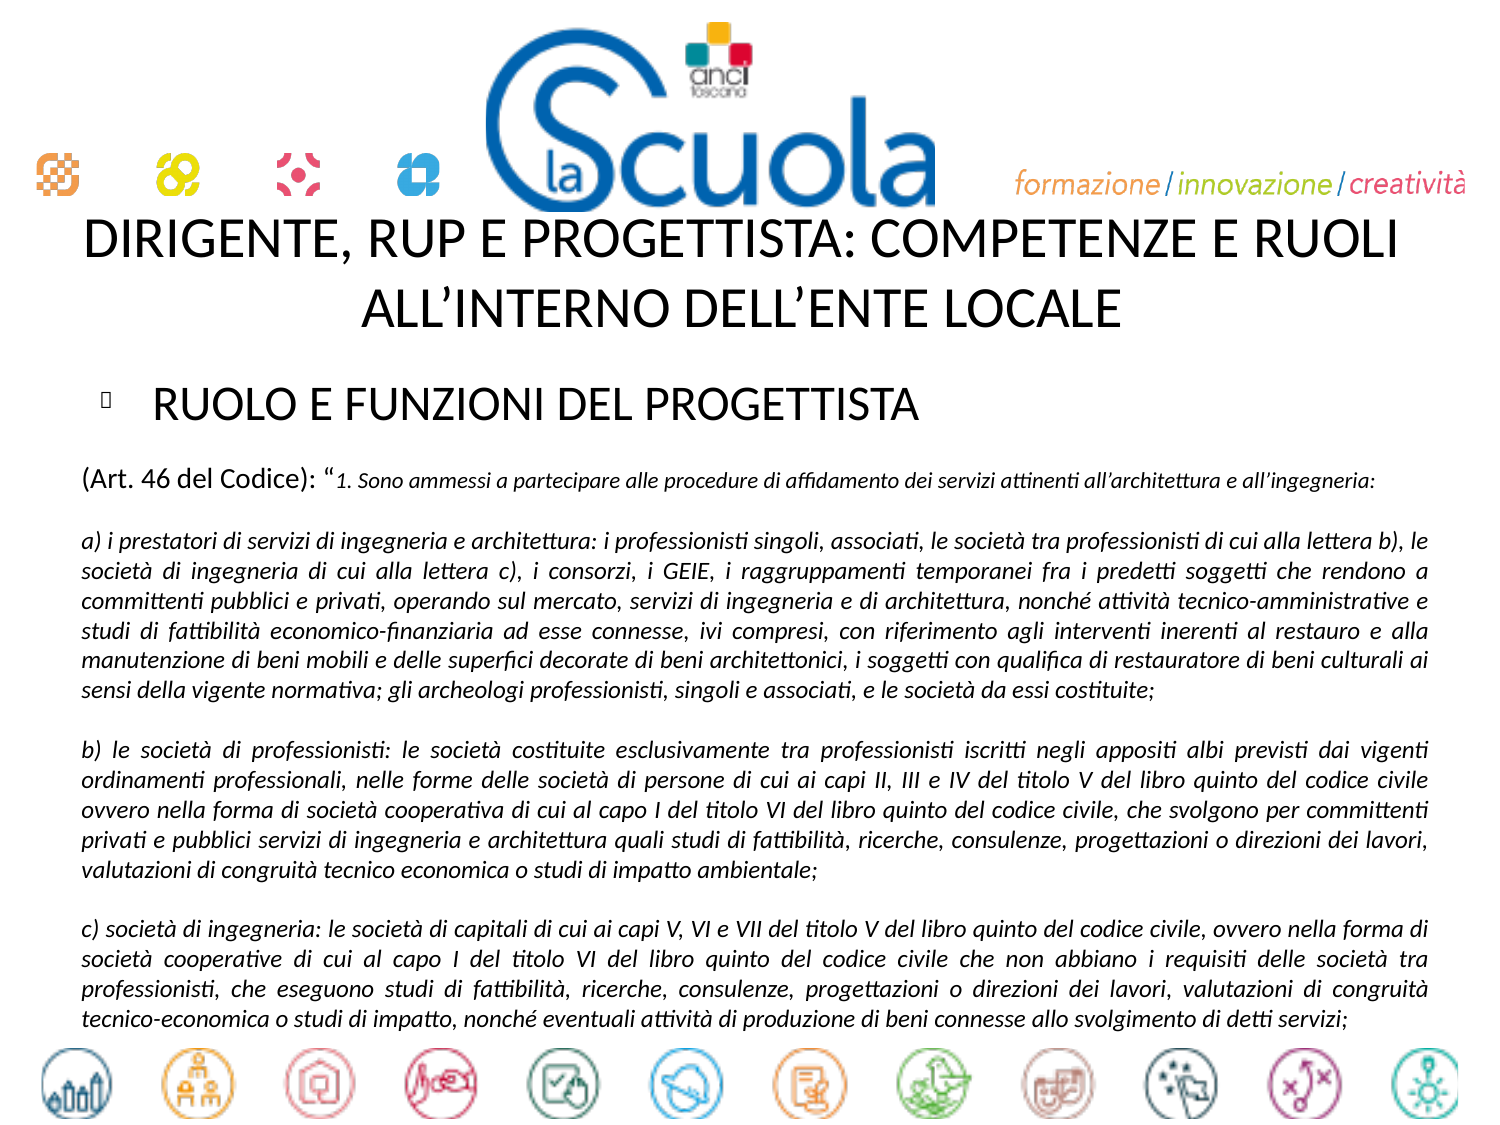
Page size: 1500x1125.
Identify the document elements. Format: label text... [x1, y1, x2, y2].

text_box RUOLO E FUNZIONI DEL PROGETTISTA (Art. 46 del Codice): “1. Sono ammessi a partecipare alle procedure di affidamento dei servizi attinenti all’architettura e all’ingegneria: a) i prestatori di servizi di ingegneria e architettura: i professionisti singoli, associati, le società tra professionisti di cui alla lettera b), le società di ingegneria di cui alla lettera c), i consorzi, i GEIE, i raggruppamenti temporanei fra i predetti soggetti che rendono a committenti pubblici e privati, operando sul mercato, servizi di ingegneria e di architettura, nonché attività tecnico-amministrative e studi di fattibilità economico-finanziaria ad esse connesse, ivi compresi, con riferimento agli interventi inerenti al restauro e alla manutenzione di beni mobili e delle superfici decorate di beni architettonici, i soggetti con qualifica di restauratore di beni culturali ai sensi della vigente normativa; gli archeologi professionisti, singoli e associati, e le società da essi costituite; b) le società di professionisti: le società costituite esclusivamente tra professionisti iscritti negli appositi albi previsti dai vigenti ordinamenti professionali, nelle forme delle società di persone di cui ai capi II, III e IV del titolo V del libro quinto del codice civile ovvero nella forma di società cooperativa di cui al capo I del titolo VI del libro quinto del codice civile, che svolgono per committenti privati e pubblici servizi di ingegneria e architettura quali studi di fattibilità, ricerche, consulenze, progettazioni o direzioni dei lavori, valutazioni di congruità tecnico economica o studi di impatto ambientale; c) società di ingegneria: le società di capitali di cui ai capi V, VI e VII del titolo V del libro quinto del codice civile, ovvero nella forma di società cooperative di cui al capo I del titolo VI del libro quinto del codice civile che non abbiano i requisiti delle società tra professionisti, che eseguono studi di fattibilità, ricerche, consulenze, progettazioni o direzioni dei lavori, valutazioni di congruità tecnico-economica o studi di impatto, nonché eventuali attività di produzione di beni connesse allo svolgimento di detti servizi; [81, 370, 1432, 1023]
text_box DIRIGENTE, RUP E PROGETTISTA: COMPETENZE E RUOLI ALL’INTERNO DELL’ENTE LOCALE [67, 175, 1418, 364]
